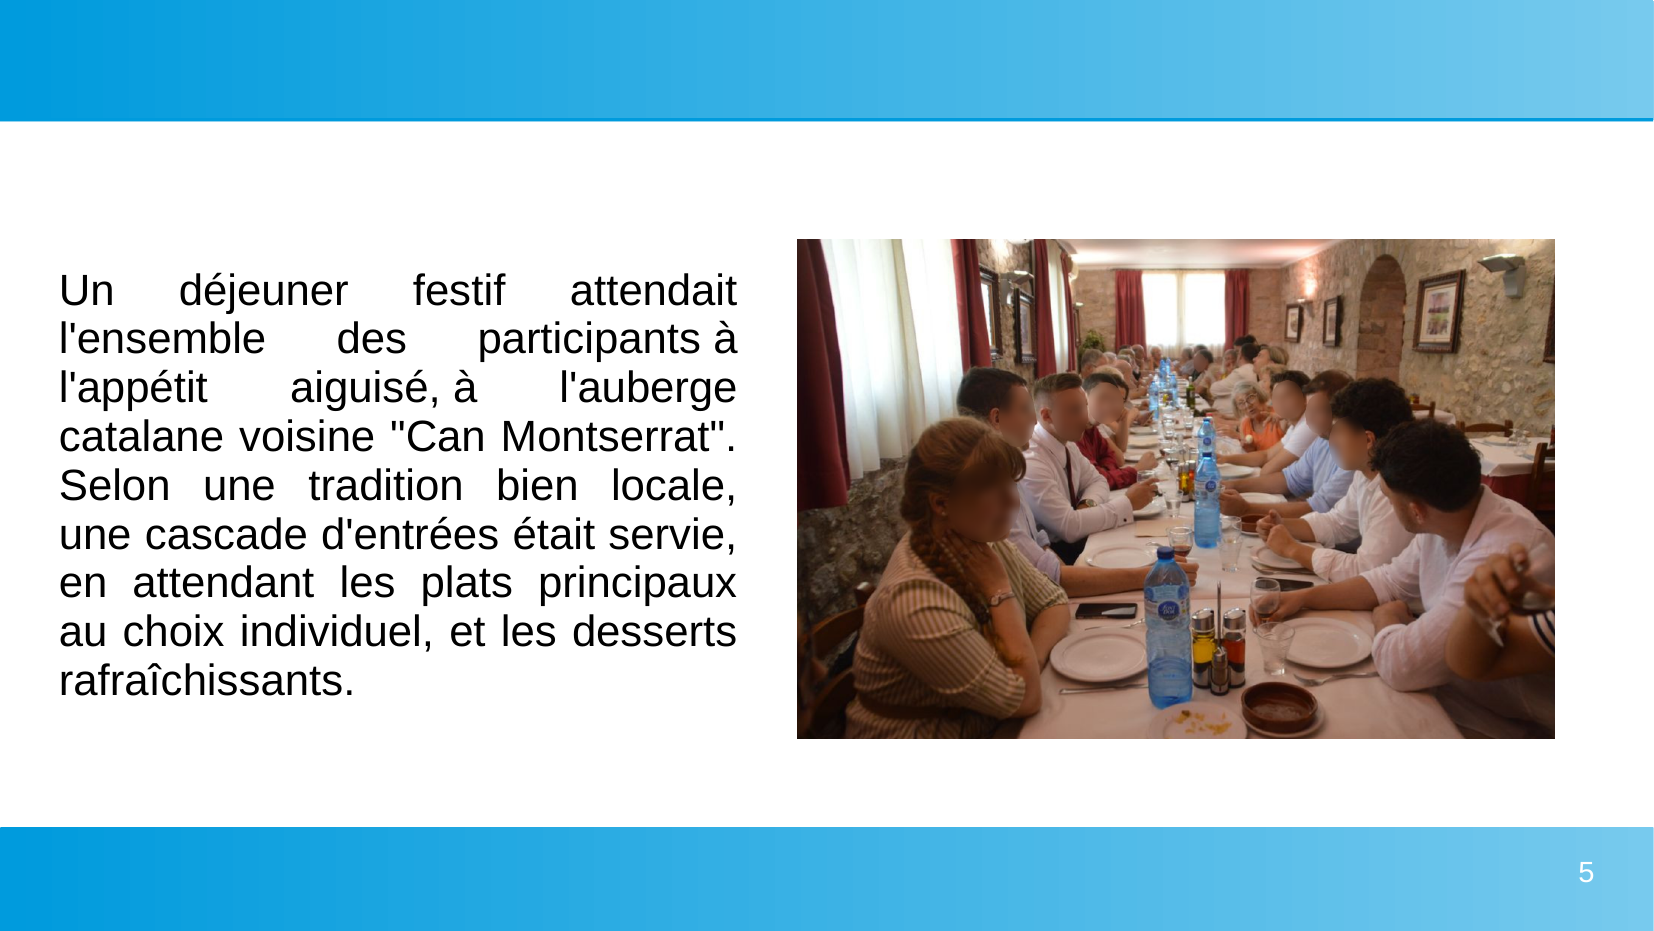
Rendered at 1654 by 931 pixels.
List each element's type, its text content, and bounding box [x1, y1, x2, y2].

picture [797, 239, 1555, 739]
list Un déjeuner festif attendait l'ensemble des participants à l'appétit aiguisé, à l'auberge catalane voisine "Can Montserrat". Selon une tradition bien locale, une cascade d'entrées était servie, en attendant les plats principaux au choix individuel, et les desserts rafraîchissants. [59, 265, 739, 798]
